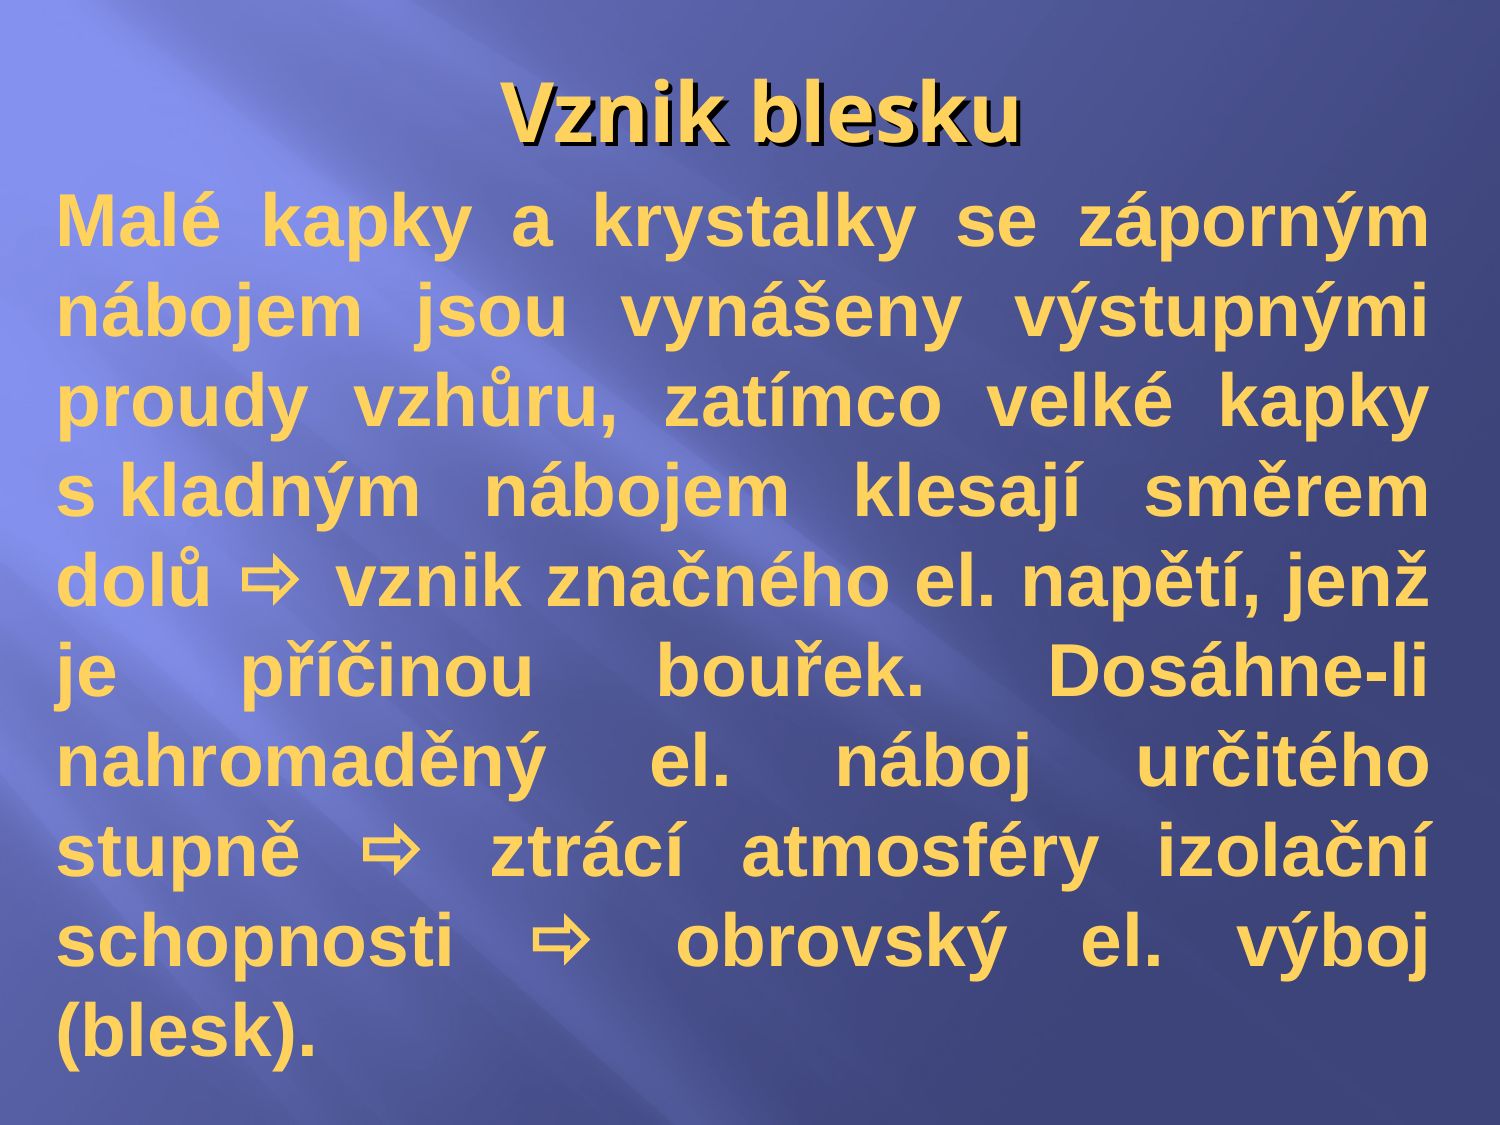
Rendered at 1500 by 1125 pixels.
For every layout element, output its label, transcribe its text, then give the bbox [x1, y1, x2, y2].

title Vznik blesku [64, 45, 1459, 173]
text_box Malé kapky a krystalky se záporným nábojem jsou vynášeny výstupnými proudy vzhůru, zatímco velké kapky s kladným nábojem klesají směrem dolů  vznik značného el. napětí, jenž je příčinou bouřek. Dosáhne-li nahromaděný el. náboj určitého stupně  ztrácí atmosféry izolační schopnosti  obrovský el. výboj (blesk). [41, 172, 1447, 1071]
picture [0, 0, 1500, 1125]
